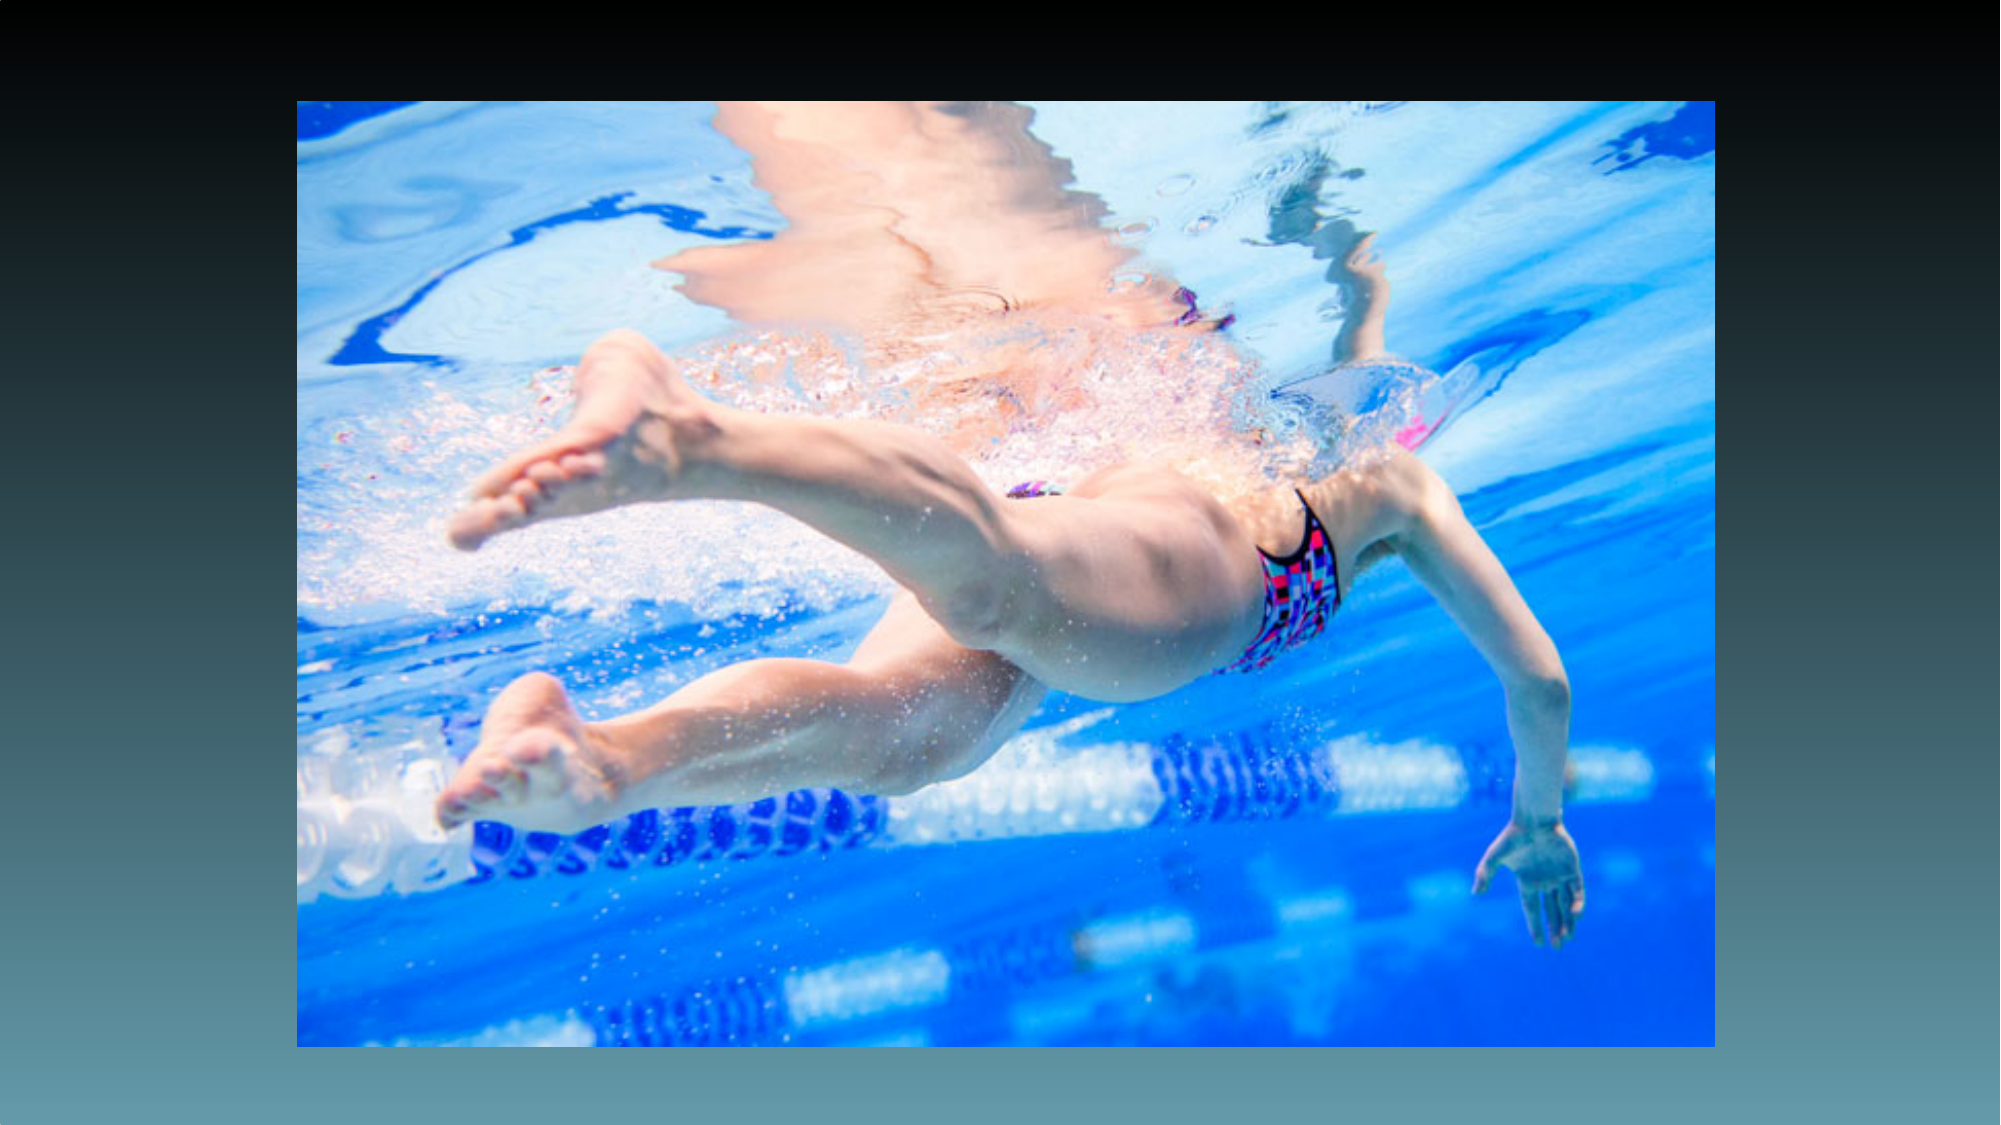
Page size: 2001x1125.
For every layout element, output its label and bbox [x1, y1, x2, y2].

picture [297, 101, 1715, 1047]
